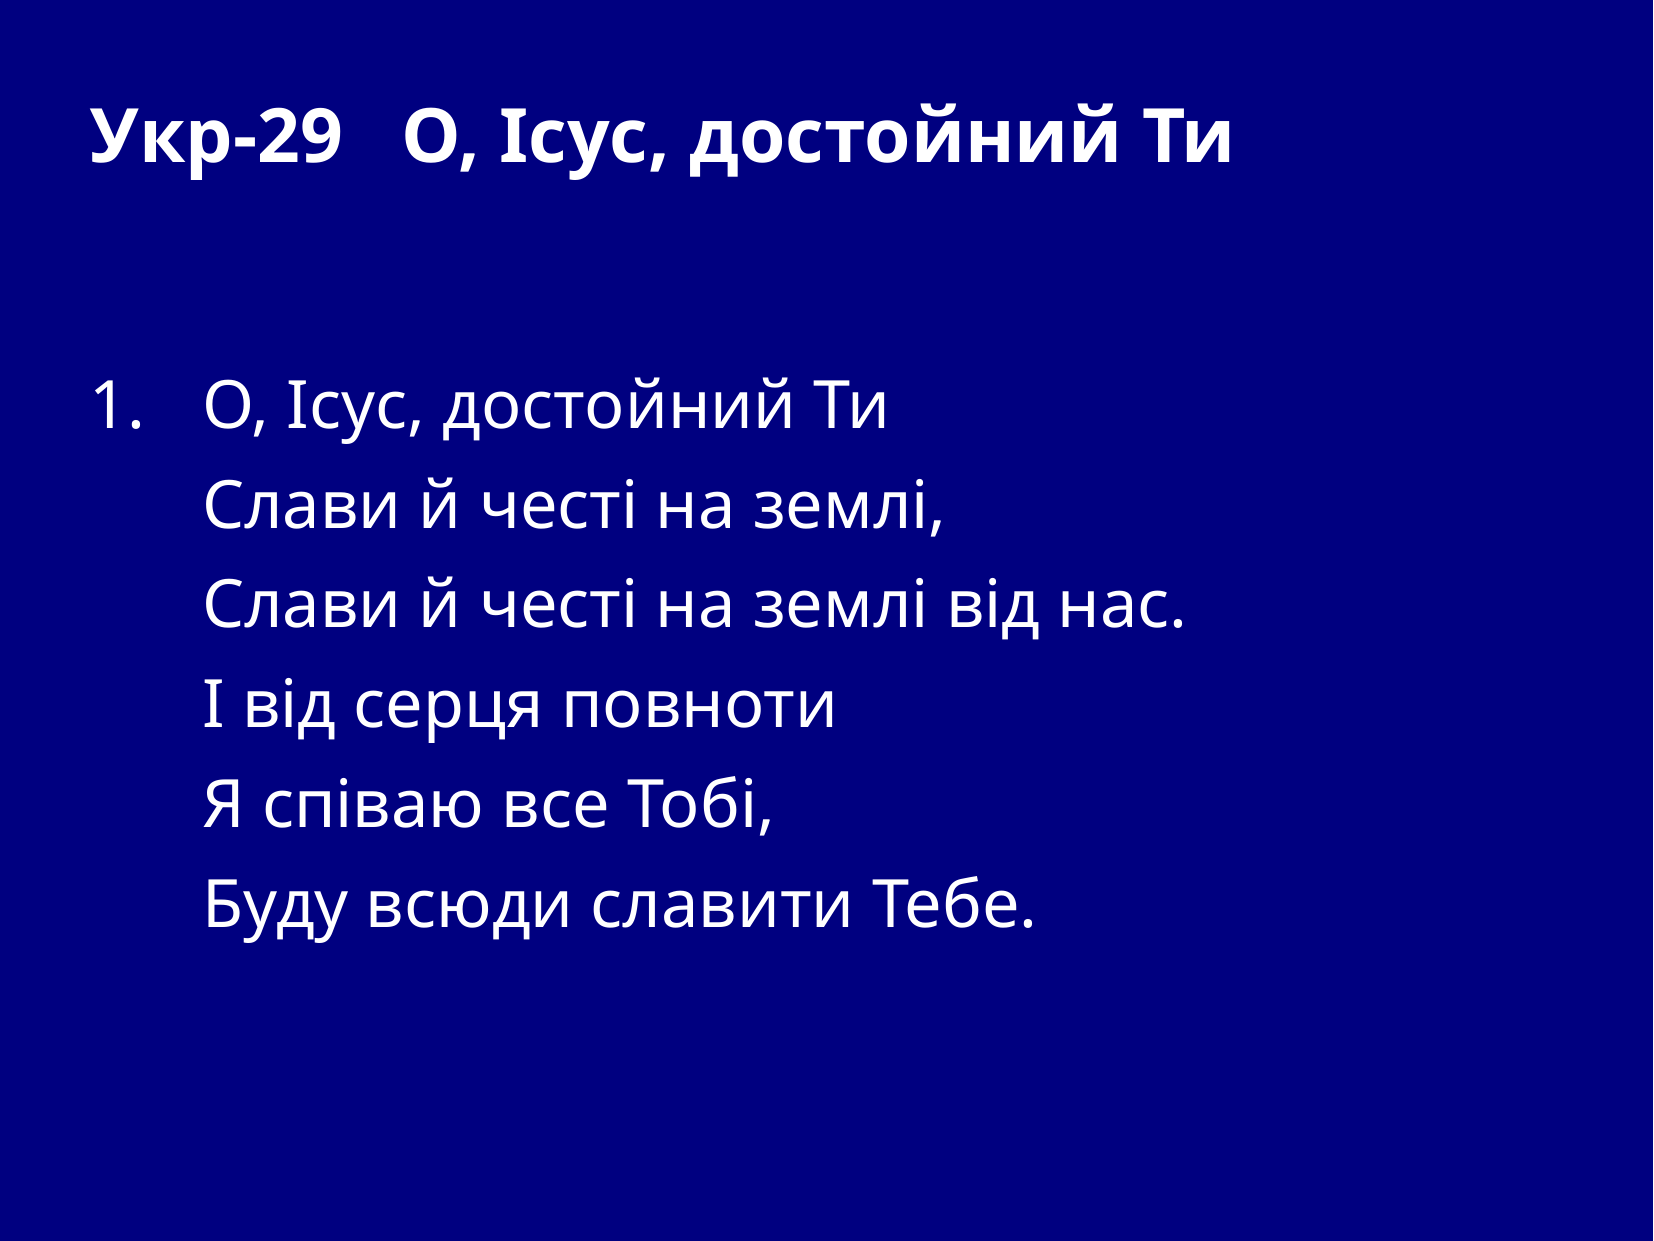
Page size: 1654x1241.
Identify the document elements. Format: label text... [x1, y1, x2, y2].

text_box Укр-29 О, Ісус, достойний Ти [75, 75, 1576, 188]
text_box 1. О, Ісус, достойний Ти Слави й честі на землі, Слави й честі на землі від нас. І від серця повноти Я співаю все Тобі, Буду всюди славити Тебе. [75, 188, 1576, 1163]
